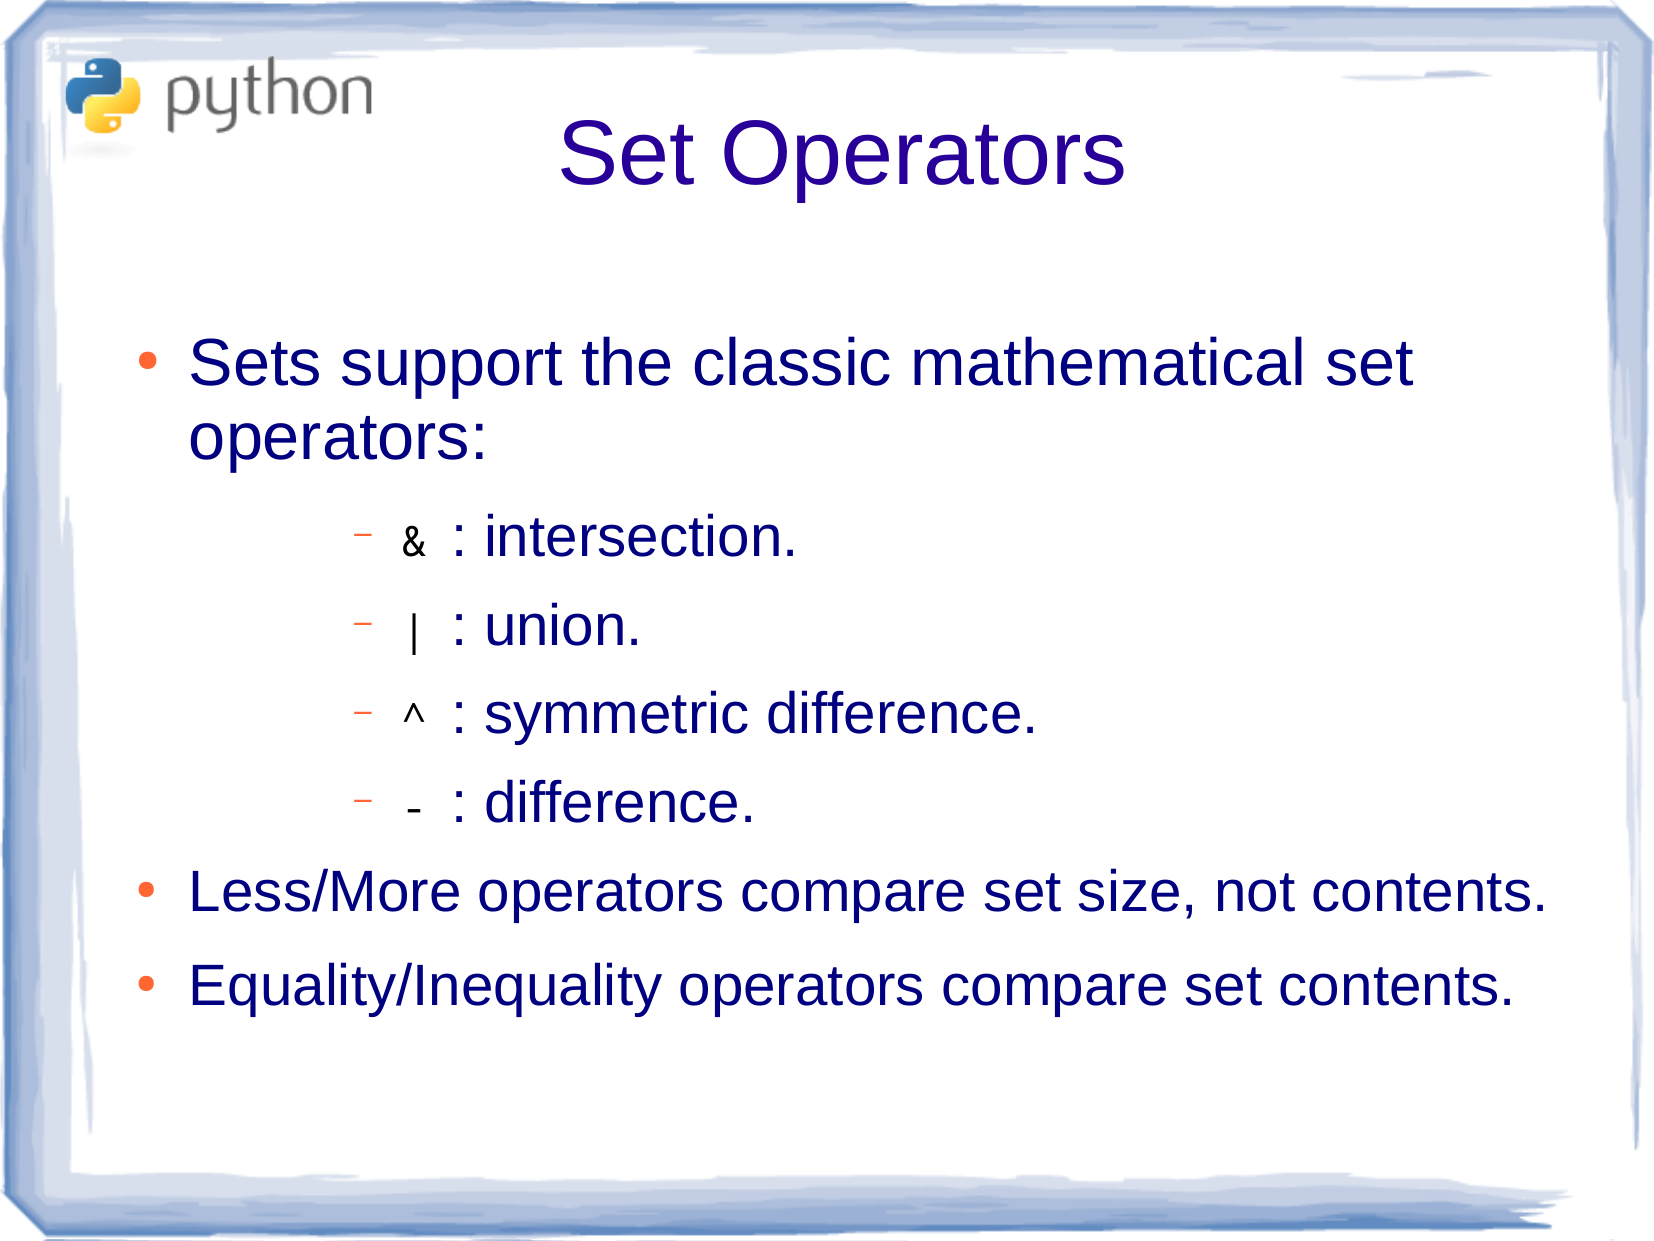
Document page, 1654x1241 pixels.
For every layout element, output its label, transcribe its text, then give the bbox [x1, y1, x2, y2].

list Sets support the classic mathematical set operators: & : intersection. | : union. ^ : symmetric difference. - : difference. Less/More operators compare set size, not contents. Equality/Inequality operators compare set contents. [118, 324, 1571, 1017]
title Set Operators [82, 49, 1571, 257]
picture [0, 0, 1654, 1241]
